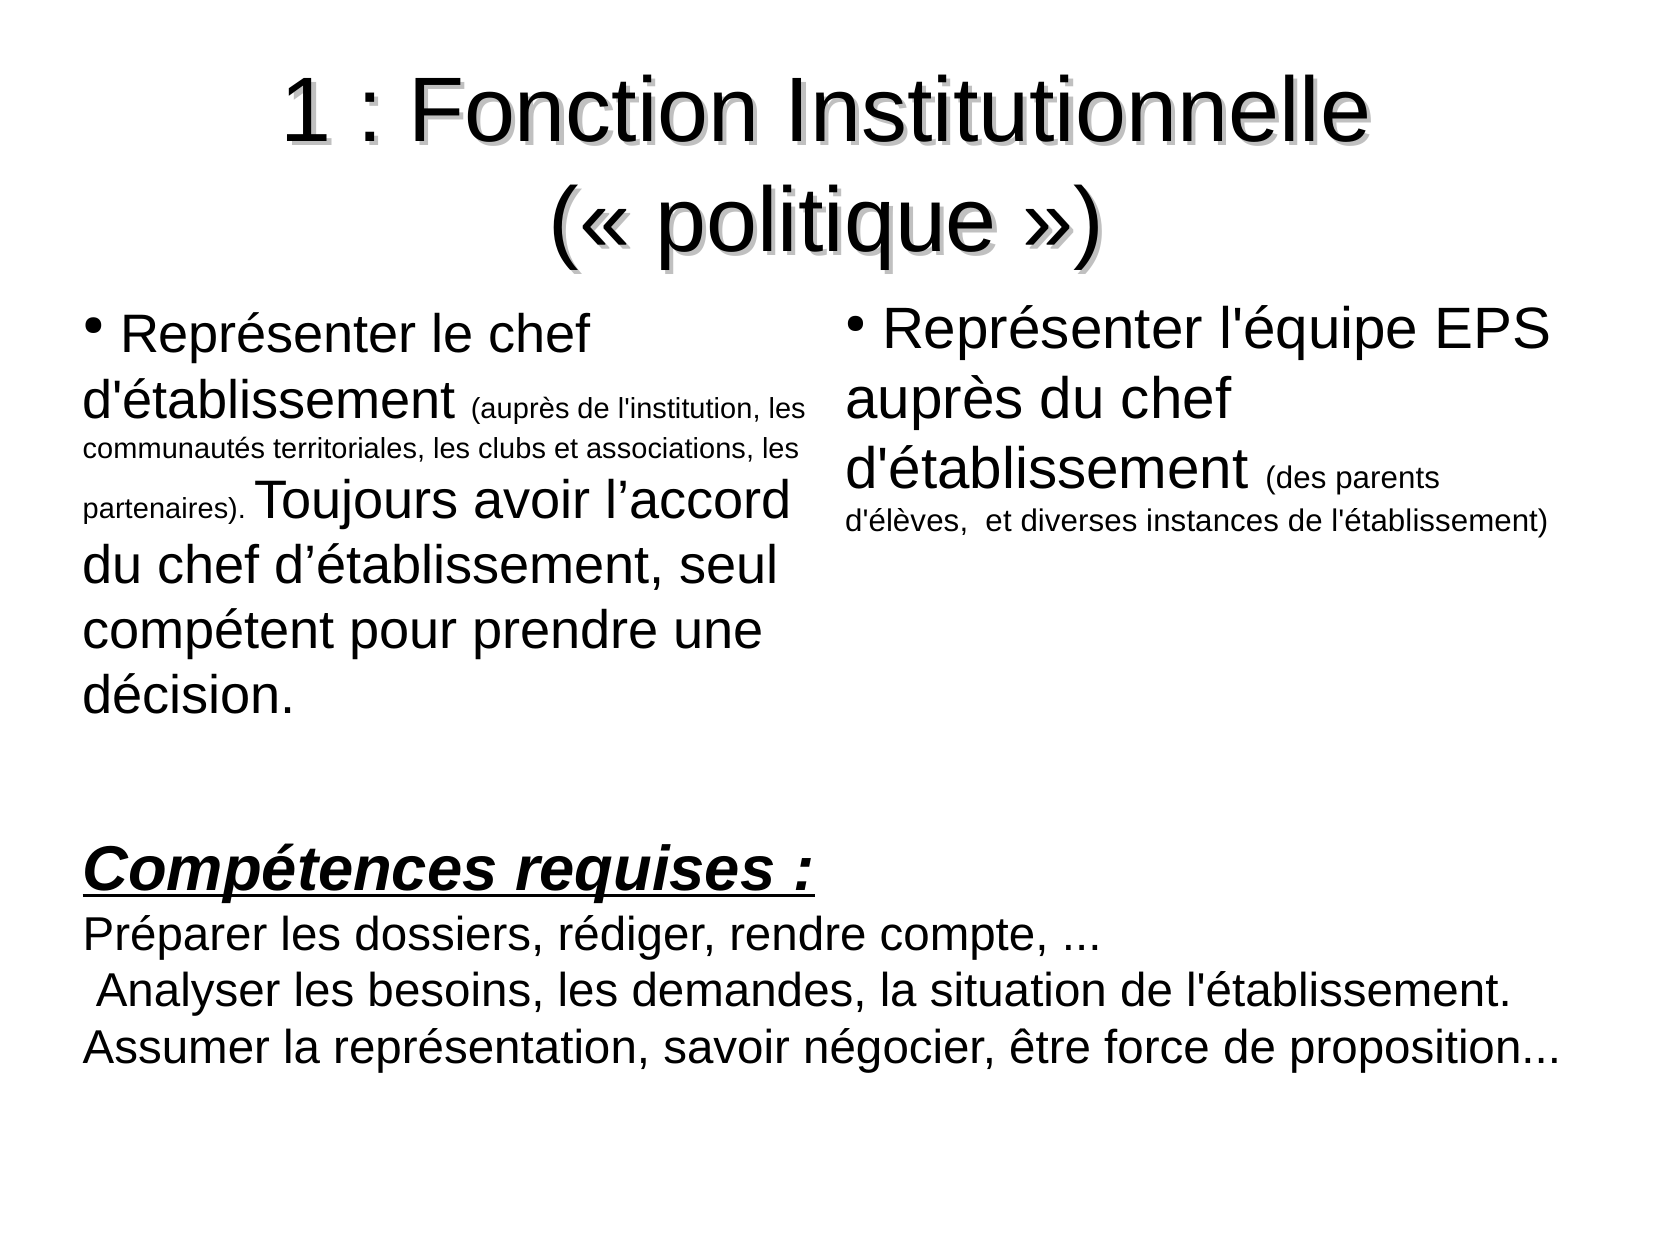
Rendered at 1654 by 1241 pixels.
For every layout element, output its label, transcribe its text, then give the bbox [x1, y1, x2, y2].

list Compétences requises : Préparer les dossiers, rédiger, rendre compte, ... Analyser les besoins, les demandes, la situation de l'établissement. Assumer la représentation, savoir négocier, être force de proposition... [82, 826, 1571, 1170]
list Représenter l'équipe EPS auprès du chef d'établissement (des parents d'élèves, et diverses instances de l'établissement) [845, 290, 1572, 634]
list Représenter le chef d'établissement (auprès de l'institution, les communautés territoriales, les clubs et associations, les partenaires). Toujours avoir l’accord du chef d’établissement, seul compétent pour prendre une décision. [82, 290, 809, 793]
title 1 : Fonction Institutionnelle (« politique ») [82, 49, 1571, 257]
